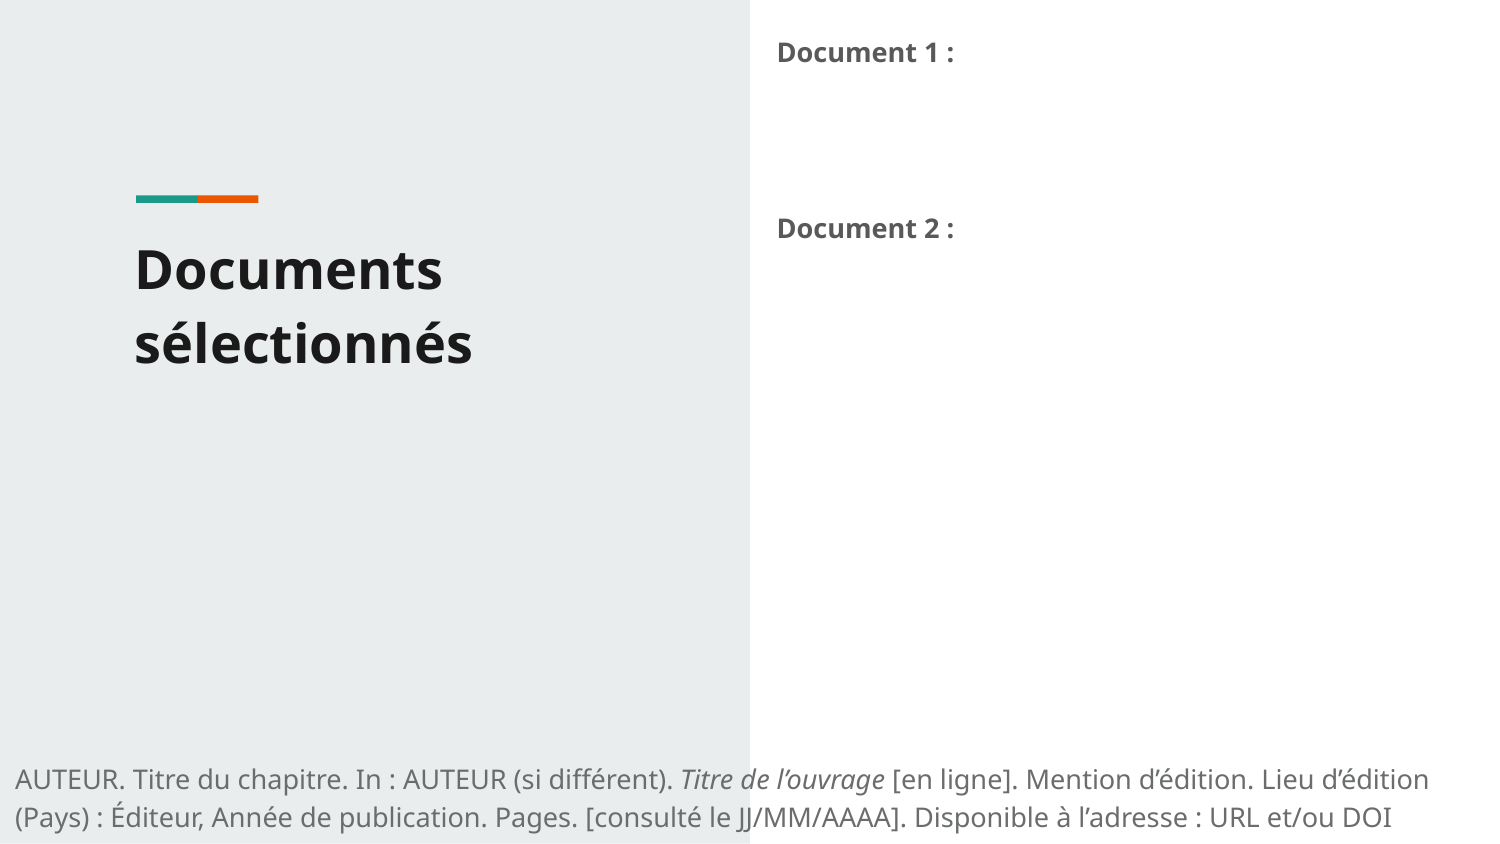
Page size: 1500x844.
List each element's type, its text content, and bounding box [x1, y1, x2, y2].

text_box AUTEUR. Titre du chapitre. In : AUTEUR (si différent). Titre de l’ouvrage [en ligne]. Mention d’édition. Lieu d’édition (Pays) : Éditeur, Année de publication. Pages. [consulté le JJ/MM/AAAA]. Disponible à l’adresse : URL et/ou DOI [0, 742, 1500, 844]
title Documents sélectionnés [119, 216, 662, 494]
list Document 1 : Document 2 : [761, 13, 1381, 742]
